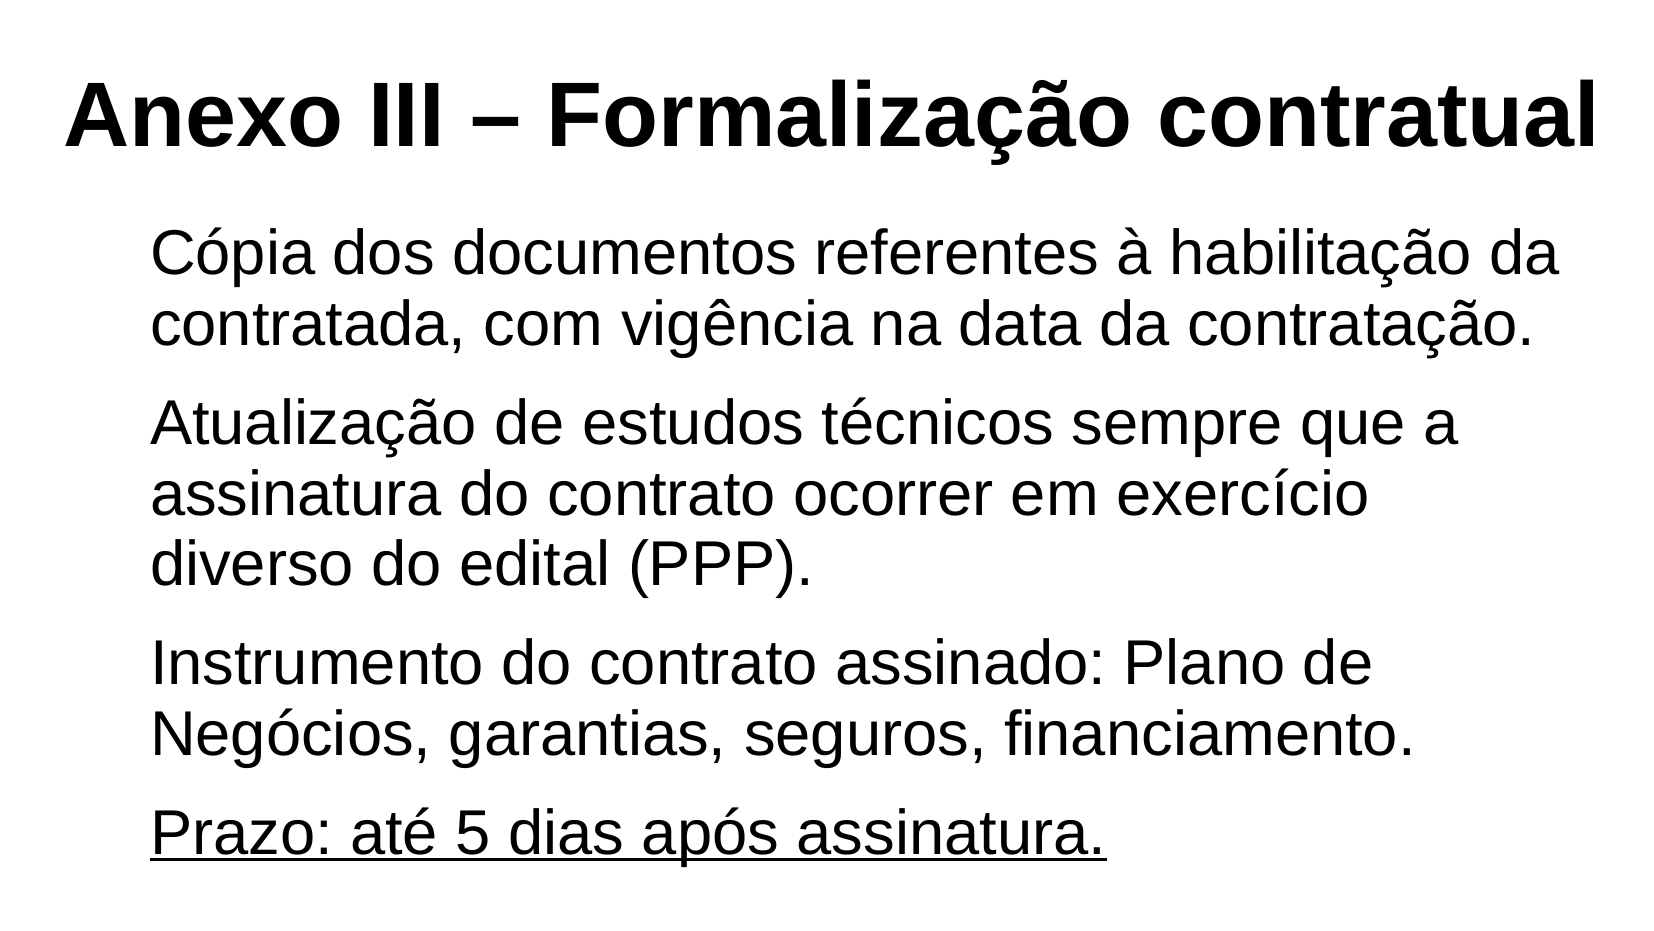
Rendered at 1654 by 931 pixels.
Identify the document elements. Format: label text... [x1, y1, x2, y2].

title Anexo III – Formalização contratual [35, 12, 1630, 218]
list Cópia dos documentos referentes à habilitação da contratada, com vigência na data da contratação. Atualização de estudos técnicos sempre que a assinatura do contrato ocorrer em exercício diverso do edital (PPP). Instrumento do contrato assinado: Plano de Negócios, garantias, seguros, financiamento. Prazo: até 5 dias após assinatura. [82, 217, 1571, 898]
